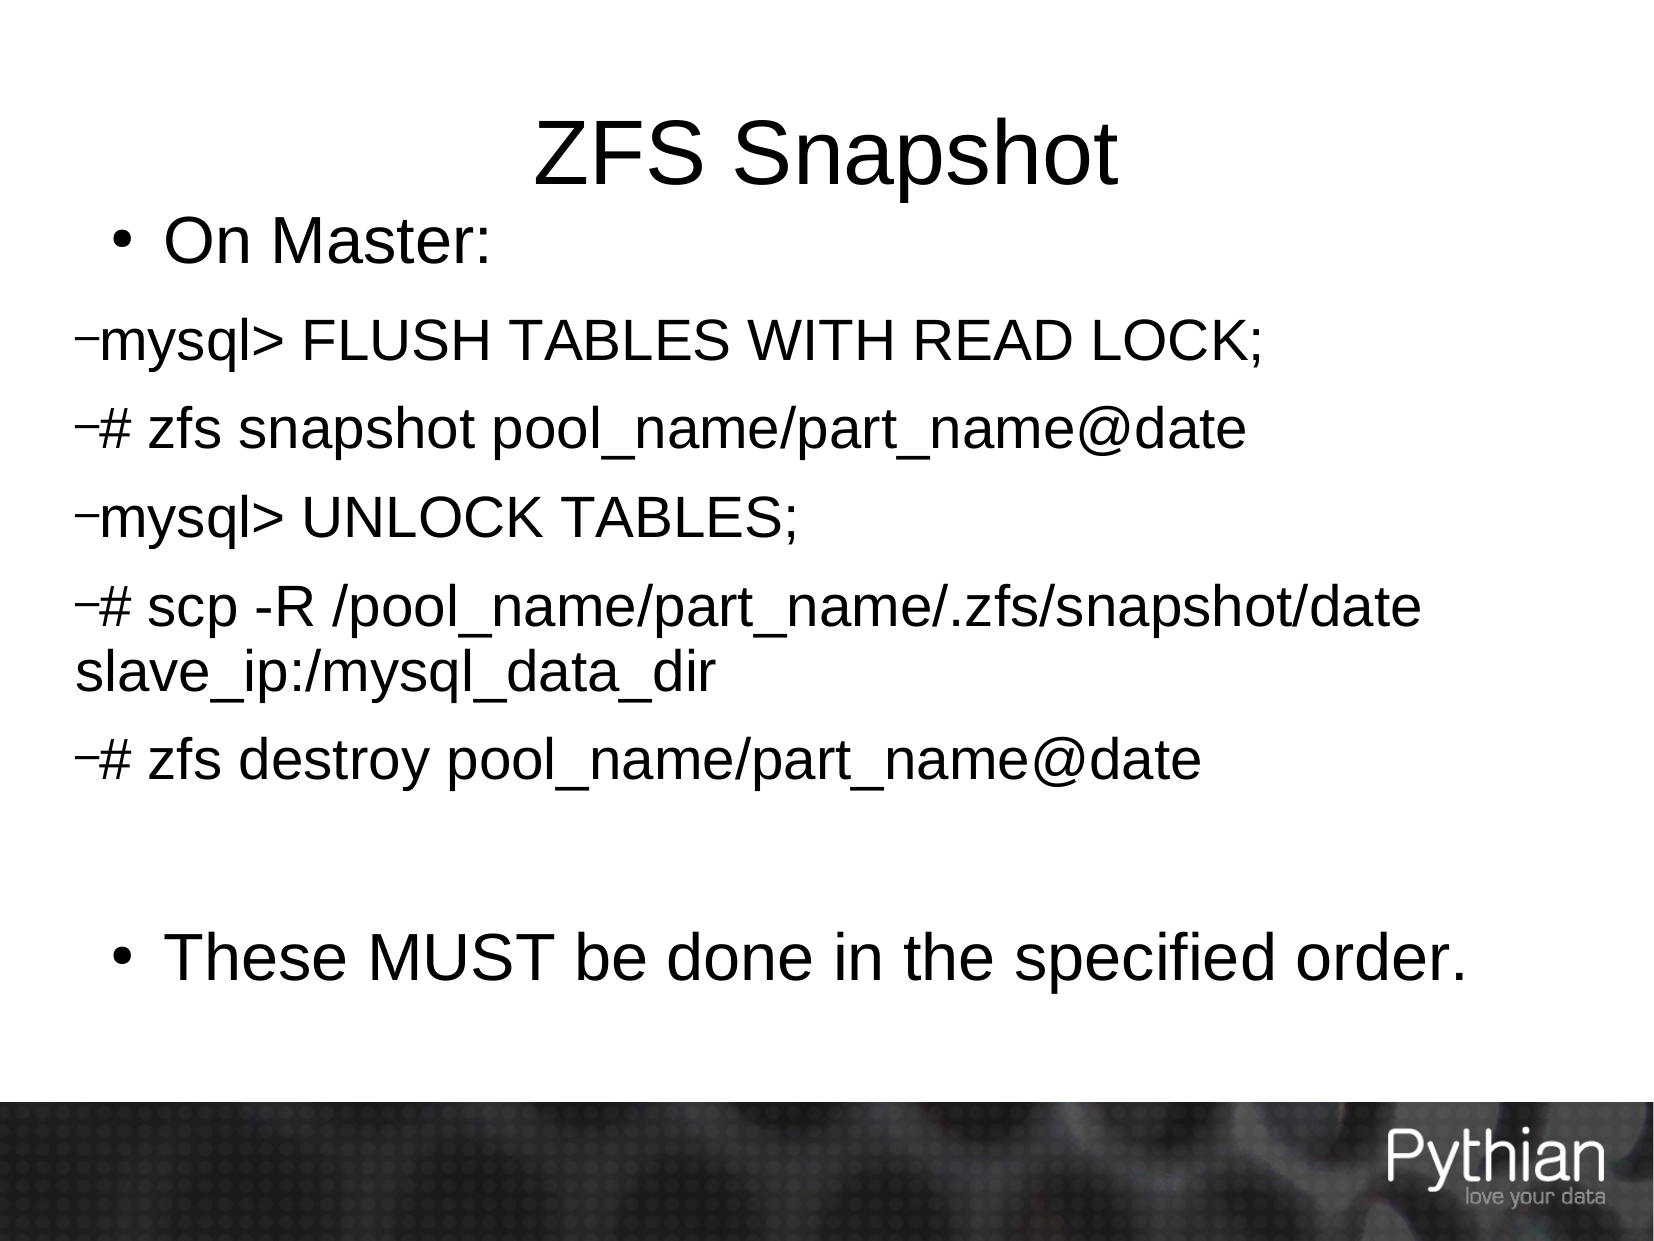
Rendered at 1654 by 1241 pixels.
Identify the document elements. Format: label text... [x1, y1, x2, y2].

picture [0, 1102, 1654, 1241]
list On Master: mysql> FLUSH TABLES WITH READ LOCK; # zfs snapshot pool_name/part_name@date mysql> UNLOCK TABLES; # scp -R /pool_name/part_name/.zfs/snapshot/date slave_ip:/mysql_data_dir # zfs destroy pool_name/part_name@date These MUST be done in the specified order. [74, 203, 1654, 1098]
title ZFS Snapshot [82, 49, 1571, 203]
